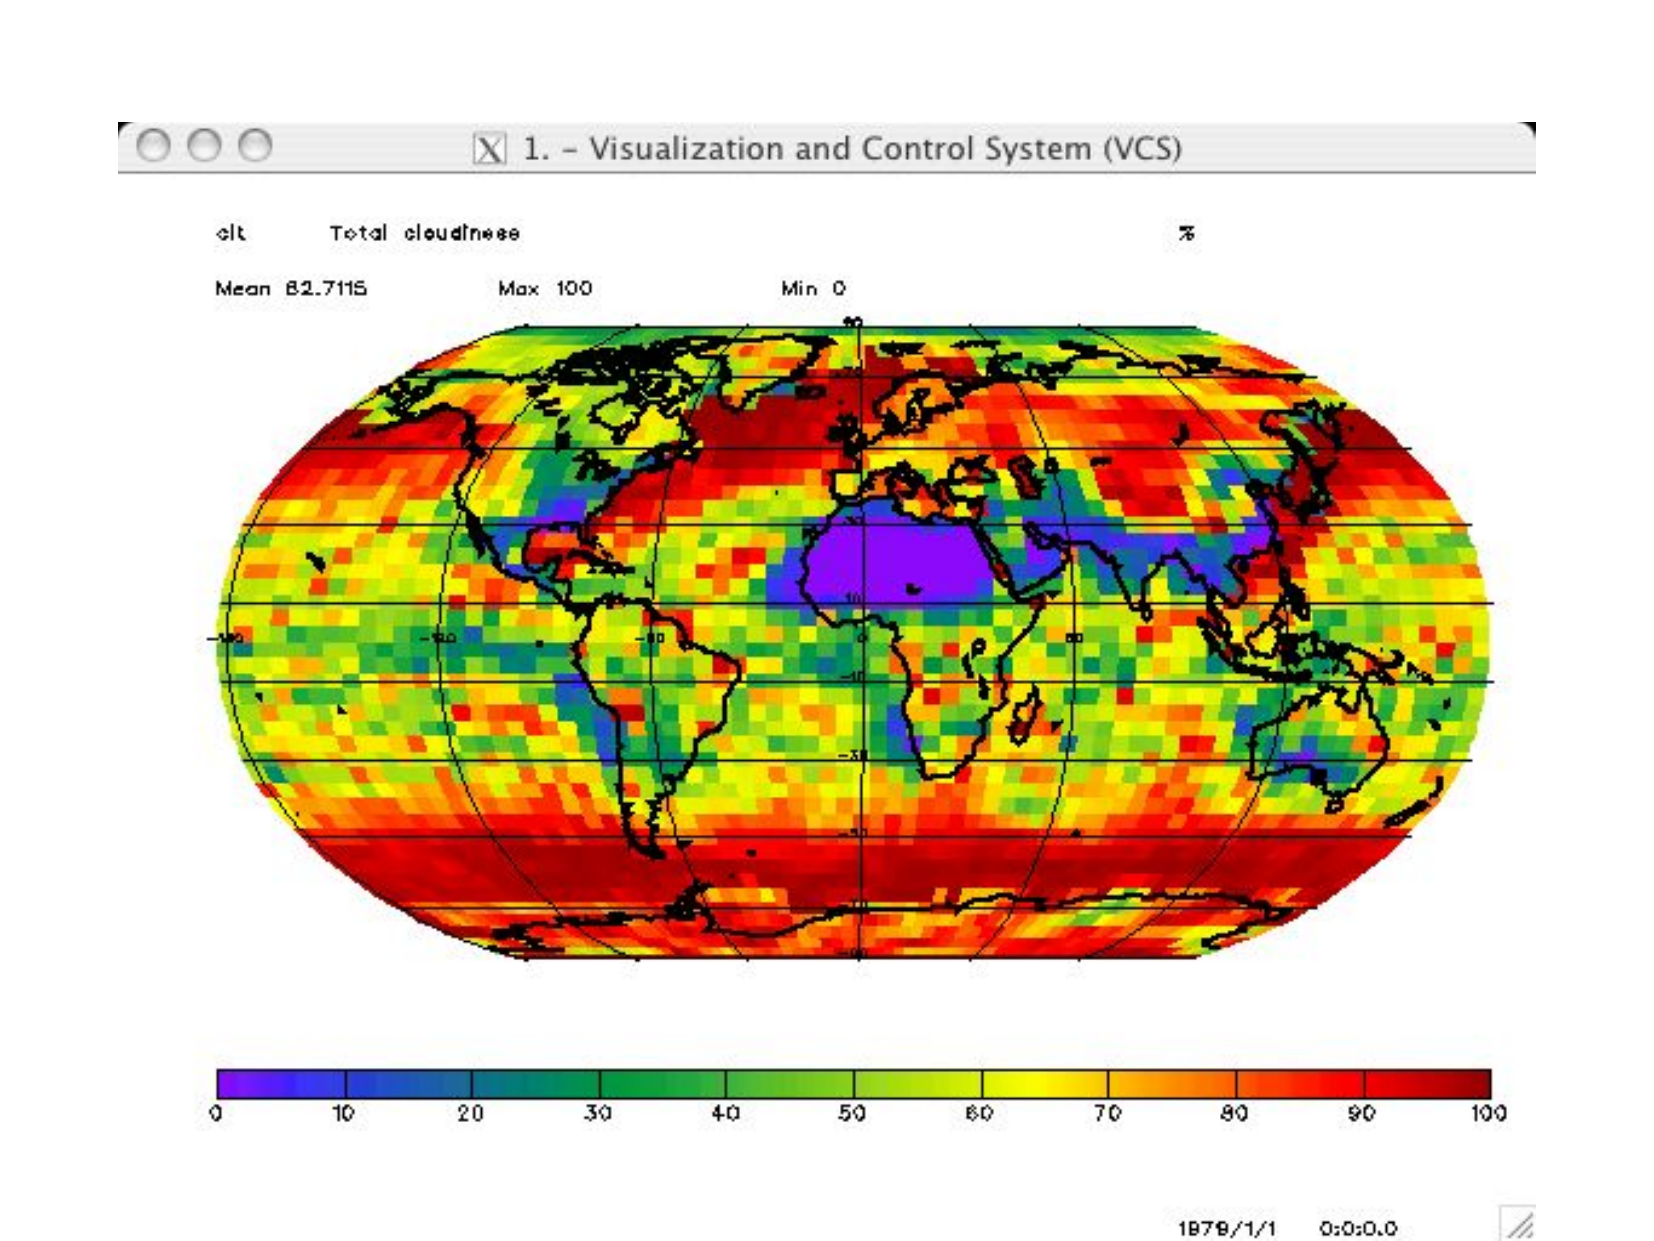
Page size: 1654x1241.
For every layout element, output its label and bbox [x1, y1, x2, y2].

picture [118, 122, 1536, 1241]
